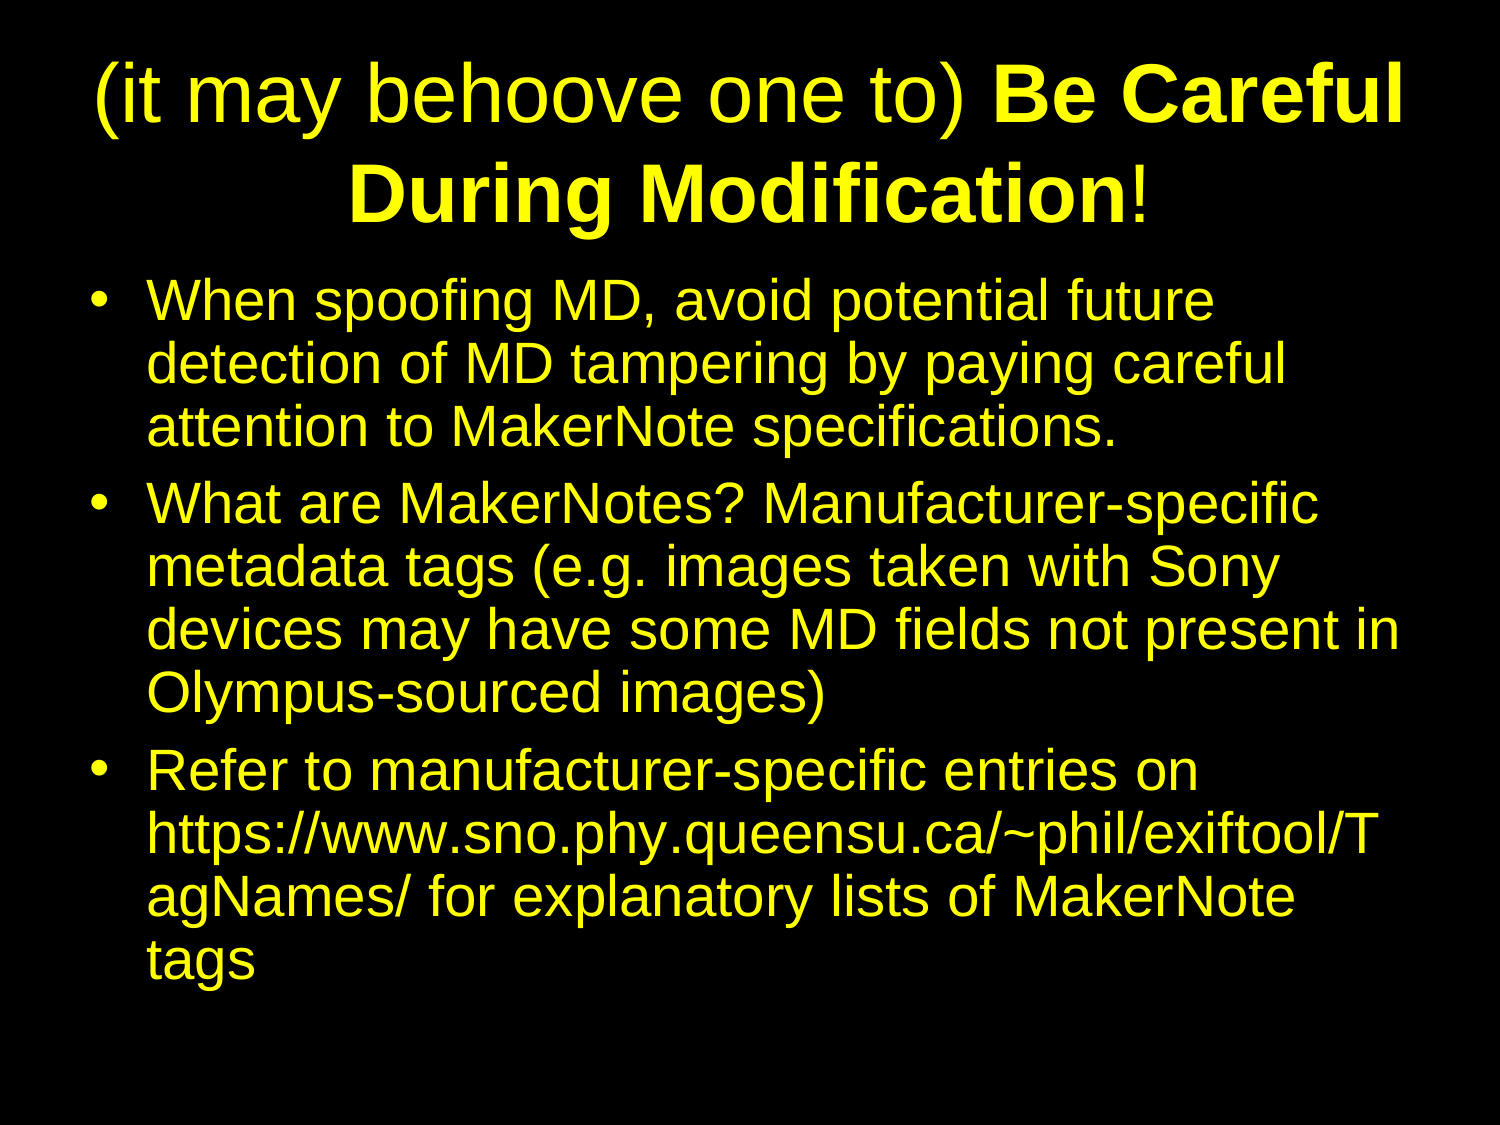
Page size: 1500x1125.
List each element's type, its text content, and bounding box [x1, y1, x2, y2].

title (it may behoove one to) Be Careful During Modification! [75, 31, 1426, 247]
list When spoofing MD, avoid potential future detection of MD tampering by paying careful attention to MakerNote specifications. What are MakerNotes? Manufacturer-specific metadata tags (e.g. images taken with Sony devices may have some MD fields not present in Olympus-sourced images) Refer to manufacturer-specific entries on https://www.sno.phy.queensu.ca/~phil/exiftool/TagNames/ for explanatory lists of MakerNote tags [75, 262, 1426, 1006]
